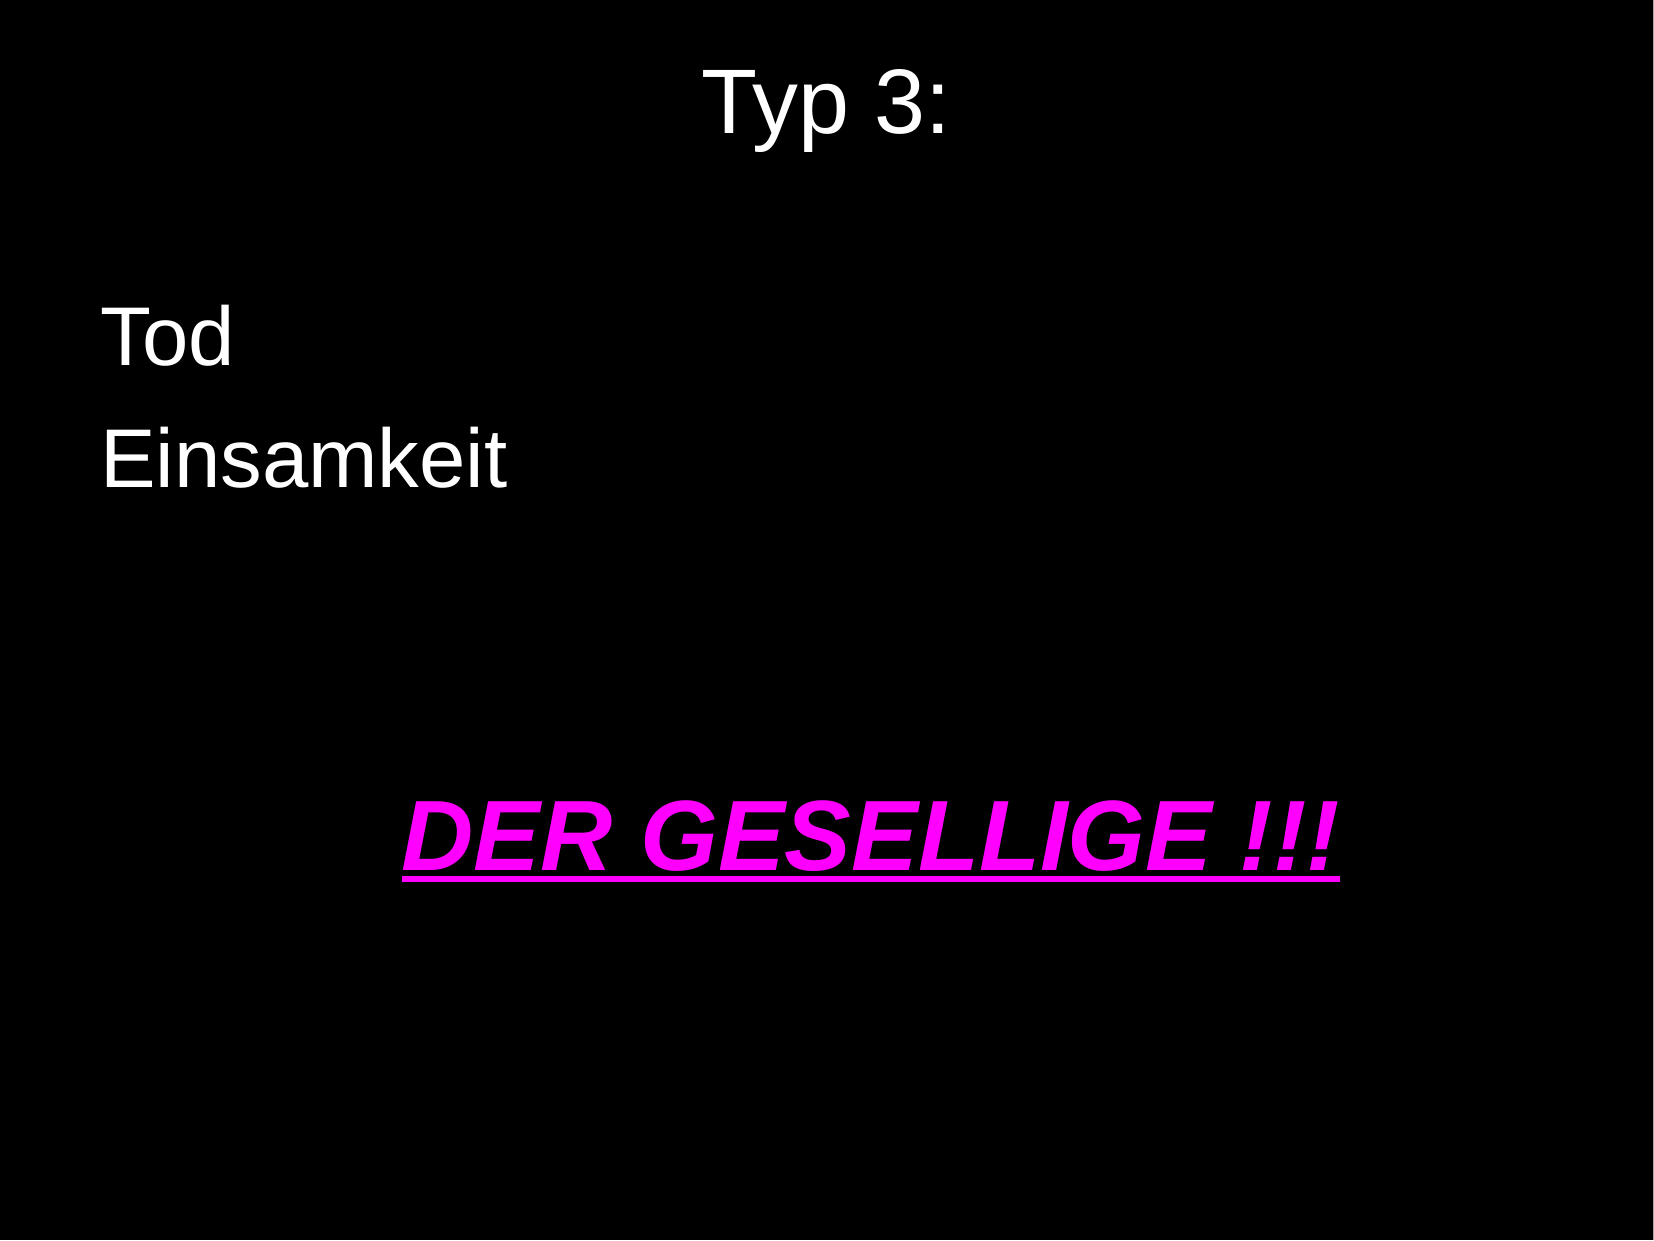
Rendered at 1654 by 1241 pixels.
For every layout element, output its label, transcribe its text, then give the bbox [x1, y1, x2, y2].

title Typ 3: [82, 50, 1571, 256]
list Tod Einsamkeit DER GESELLIGE !!! [82, 290, 1571, 1241]
